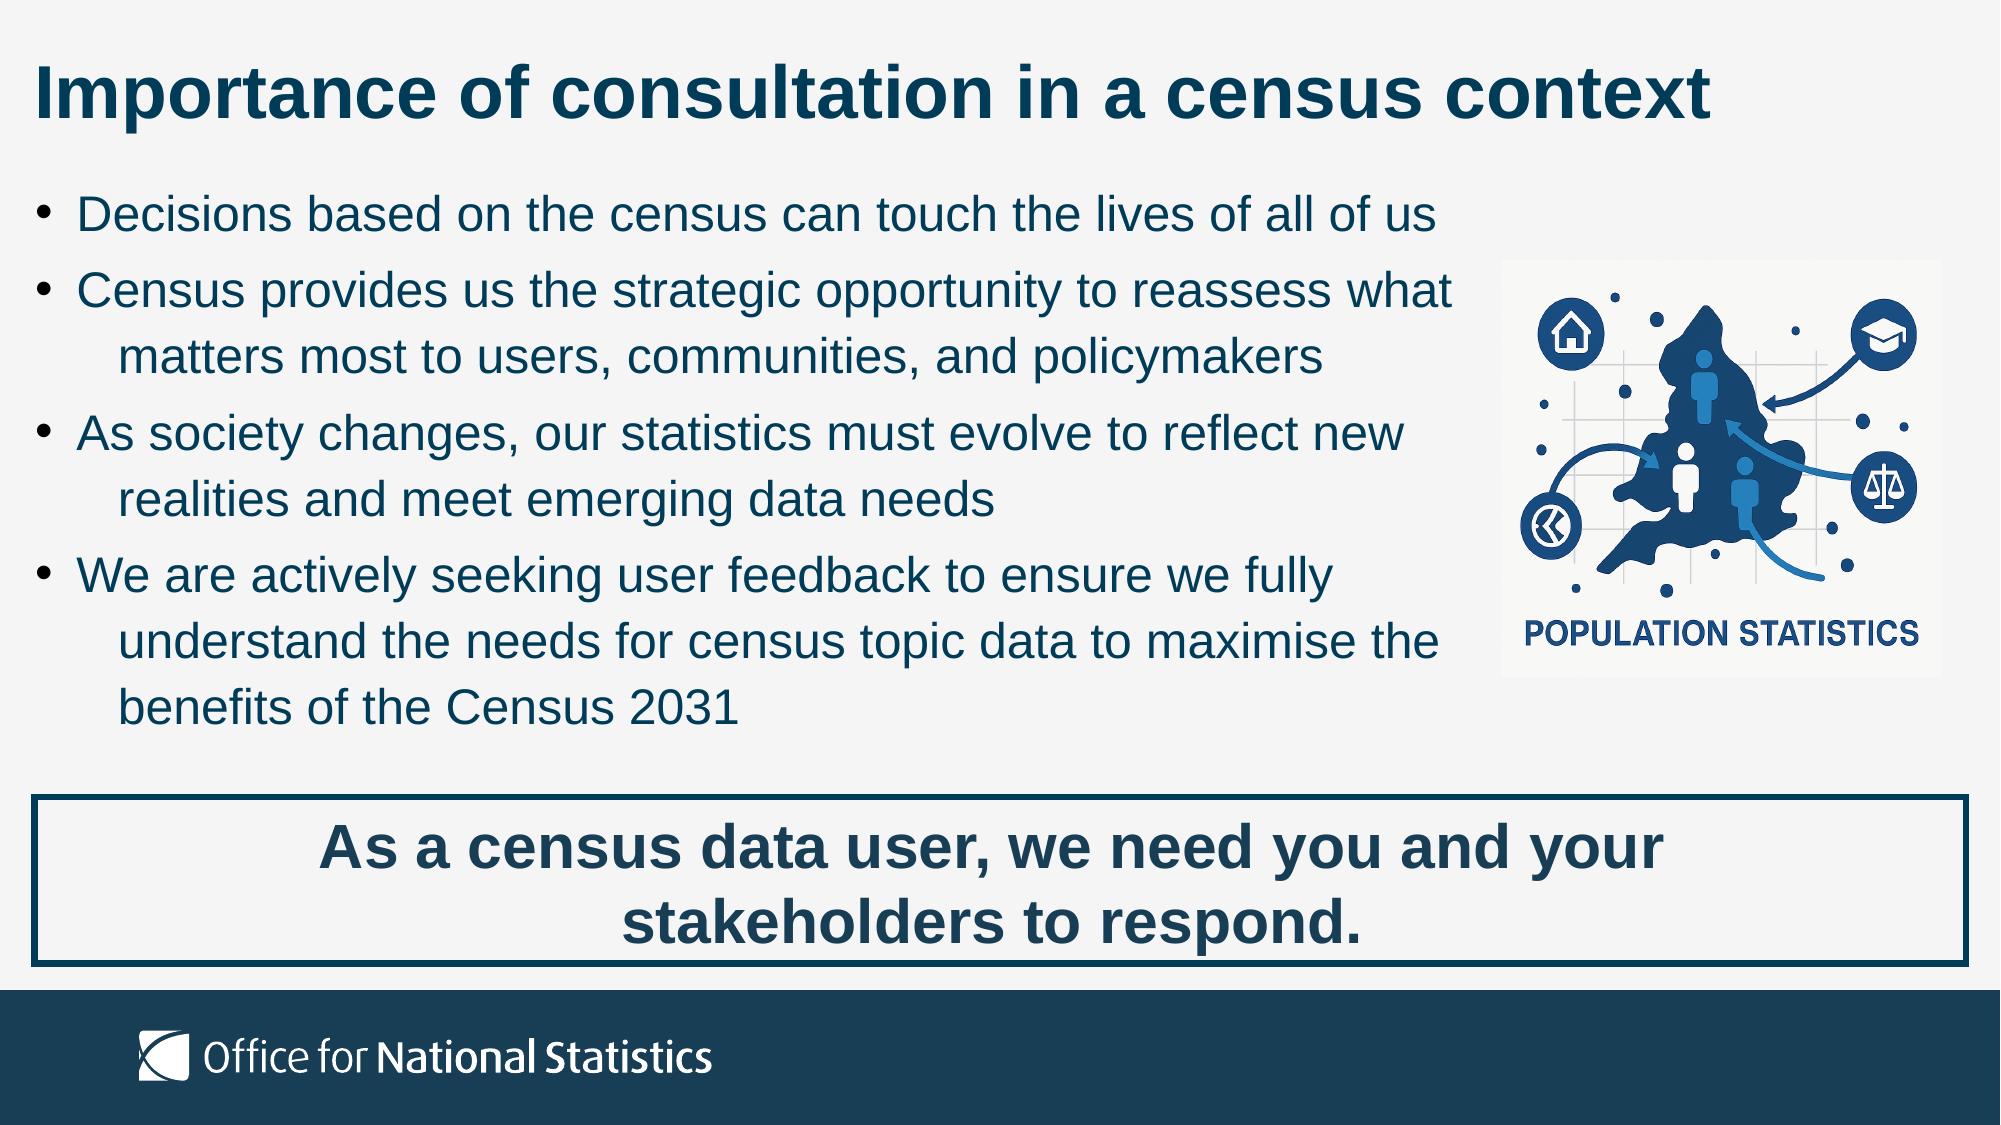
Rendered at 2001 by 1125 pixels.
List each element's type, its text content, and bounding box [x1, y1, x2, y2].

picture [1501, 256, 1942, 677]
title Importance of consultation in a census context [34, 50, 1966, 137]
list Decisions based on the census can touch the lives of all of us Census provides us the strategic opportunity to reassess what matters most to users, communities, and policymakers As society changes, our statistics must evolve to reflect new realities and meet emerging data needs We are actively seeking user feedback to ensure we fully understand the needs for census topic data to maximise the benefits of the Census 2031 [35, 175, 1463, 736]
text_box As a census data user, we need you and your stakeholders to respond. [34, 796, 1966, 964]
